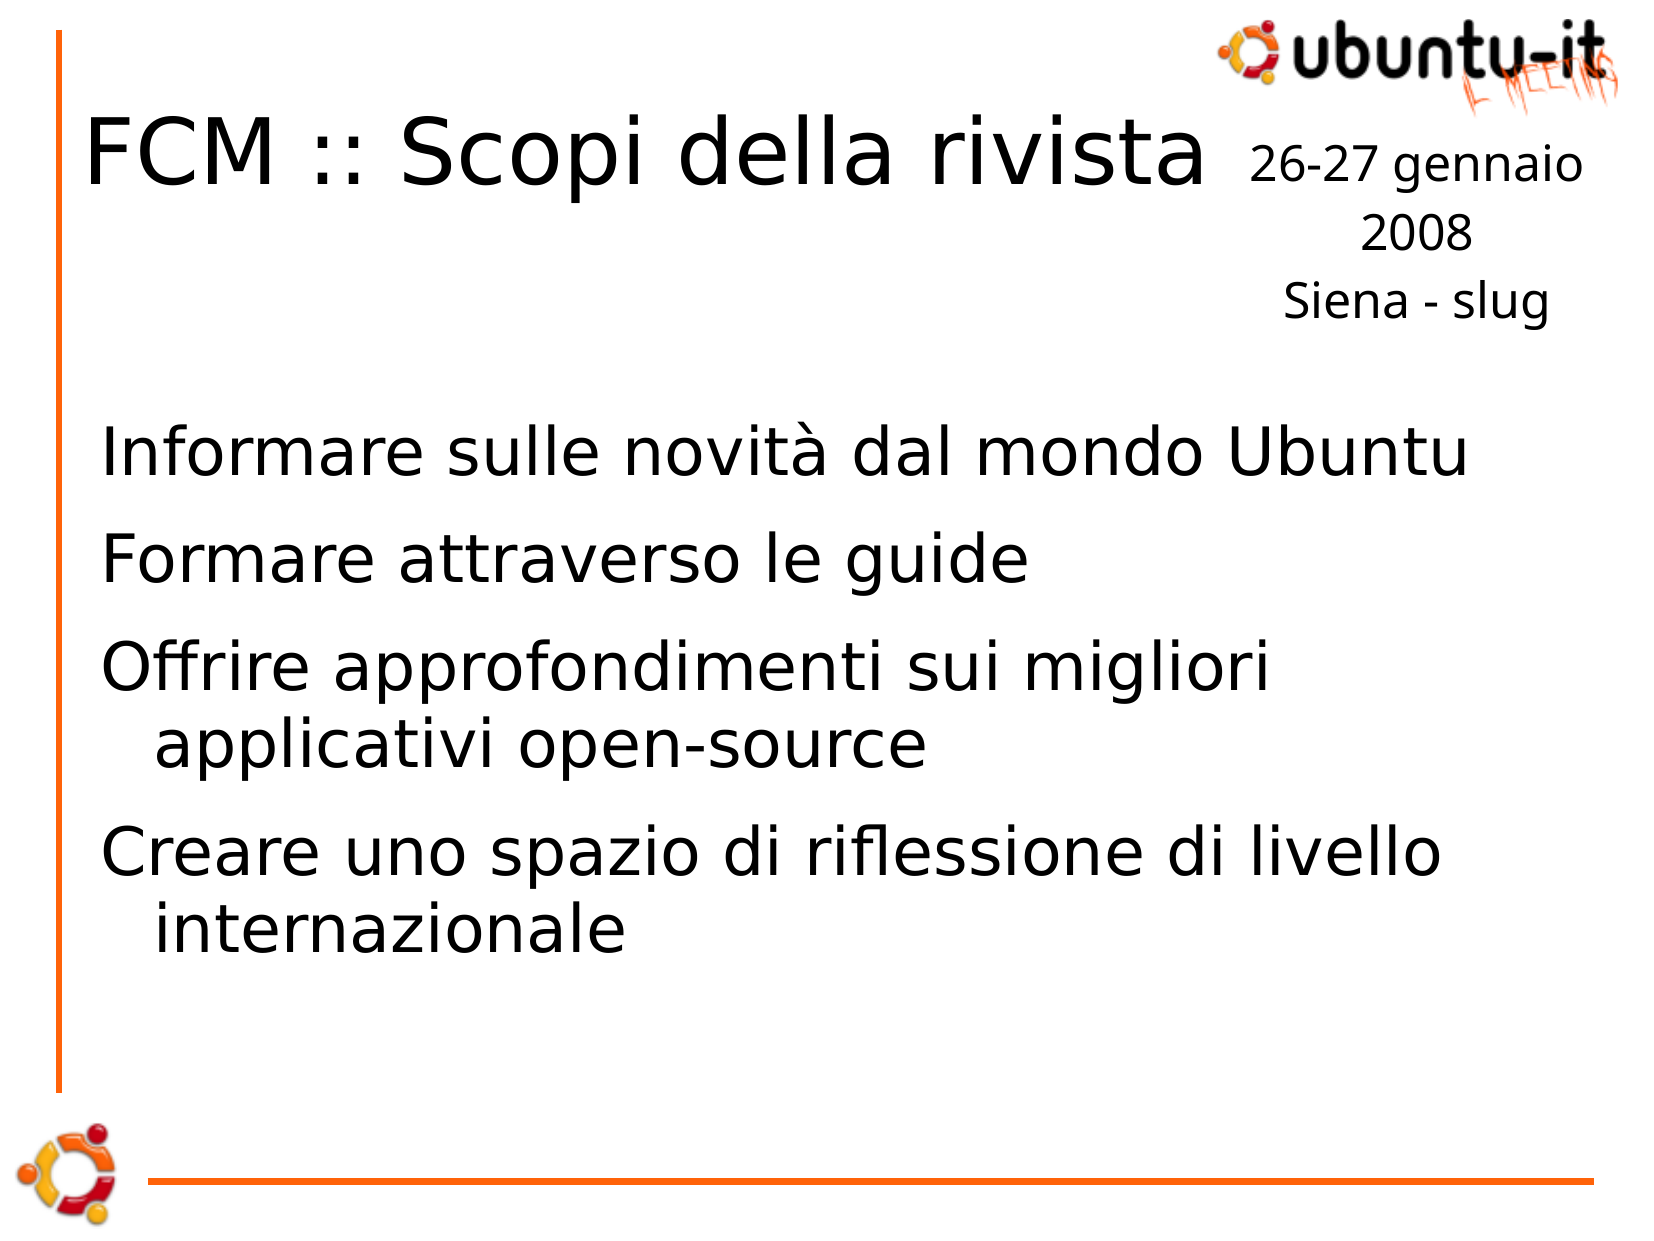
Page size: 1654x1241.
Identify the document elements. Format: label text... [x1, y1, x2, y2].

picture [1210, 19, 1628, 119]
list Informare sulle novità dal mondo Ubuntu Formare attraverso le guide Offrire approfondimenti sui migliori applicativi open-source Creare uno spazio di riflessione di livello internazionale [82, 413, 1571, 1094]
picture [14, 1122, 119, 1229]
title FCM :: Scopi della rivista [82, 56, 1571, 250]
